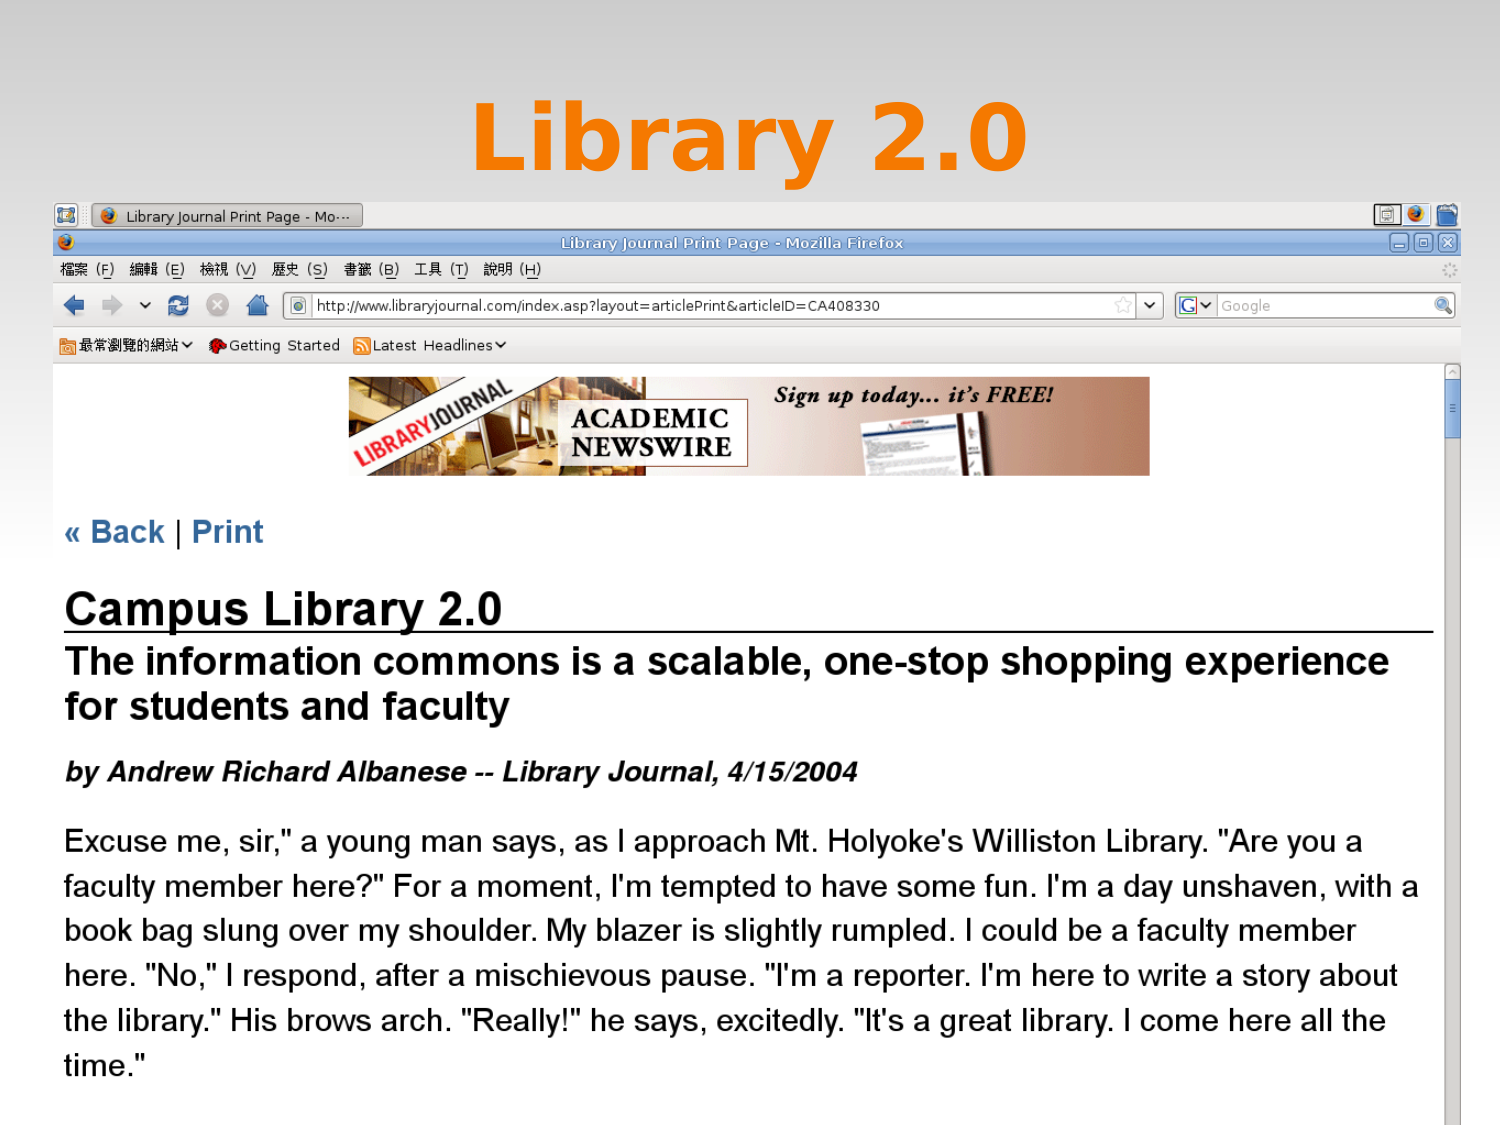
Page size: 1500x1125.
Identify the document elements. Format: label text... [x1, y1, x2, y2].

picture [53, 202, 1461, 1125]
title Library 2.0 [75, 44, 1425, 202]
